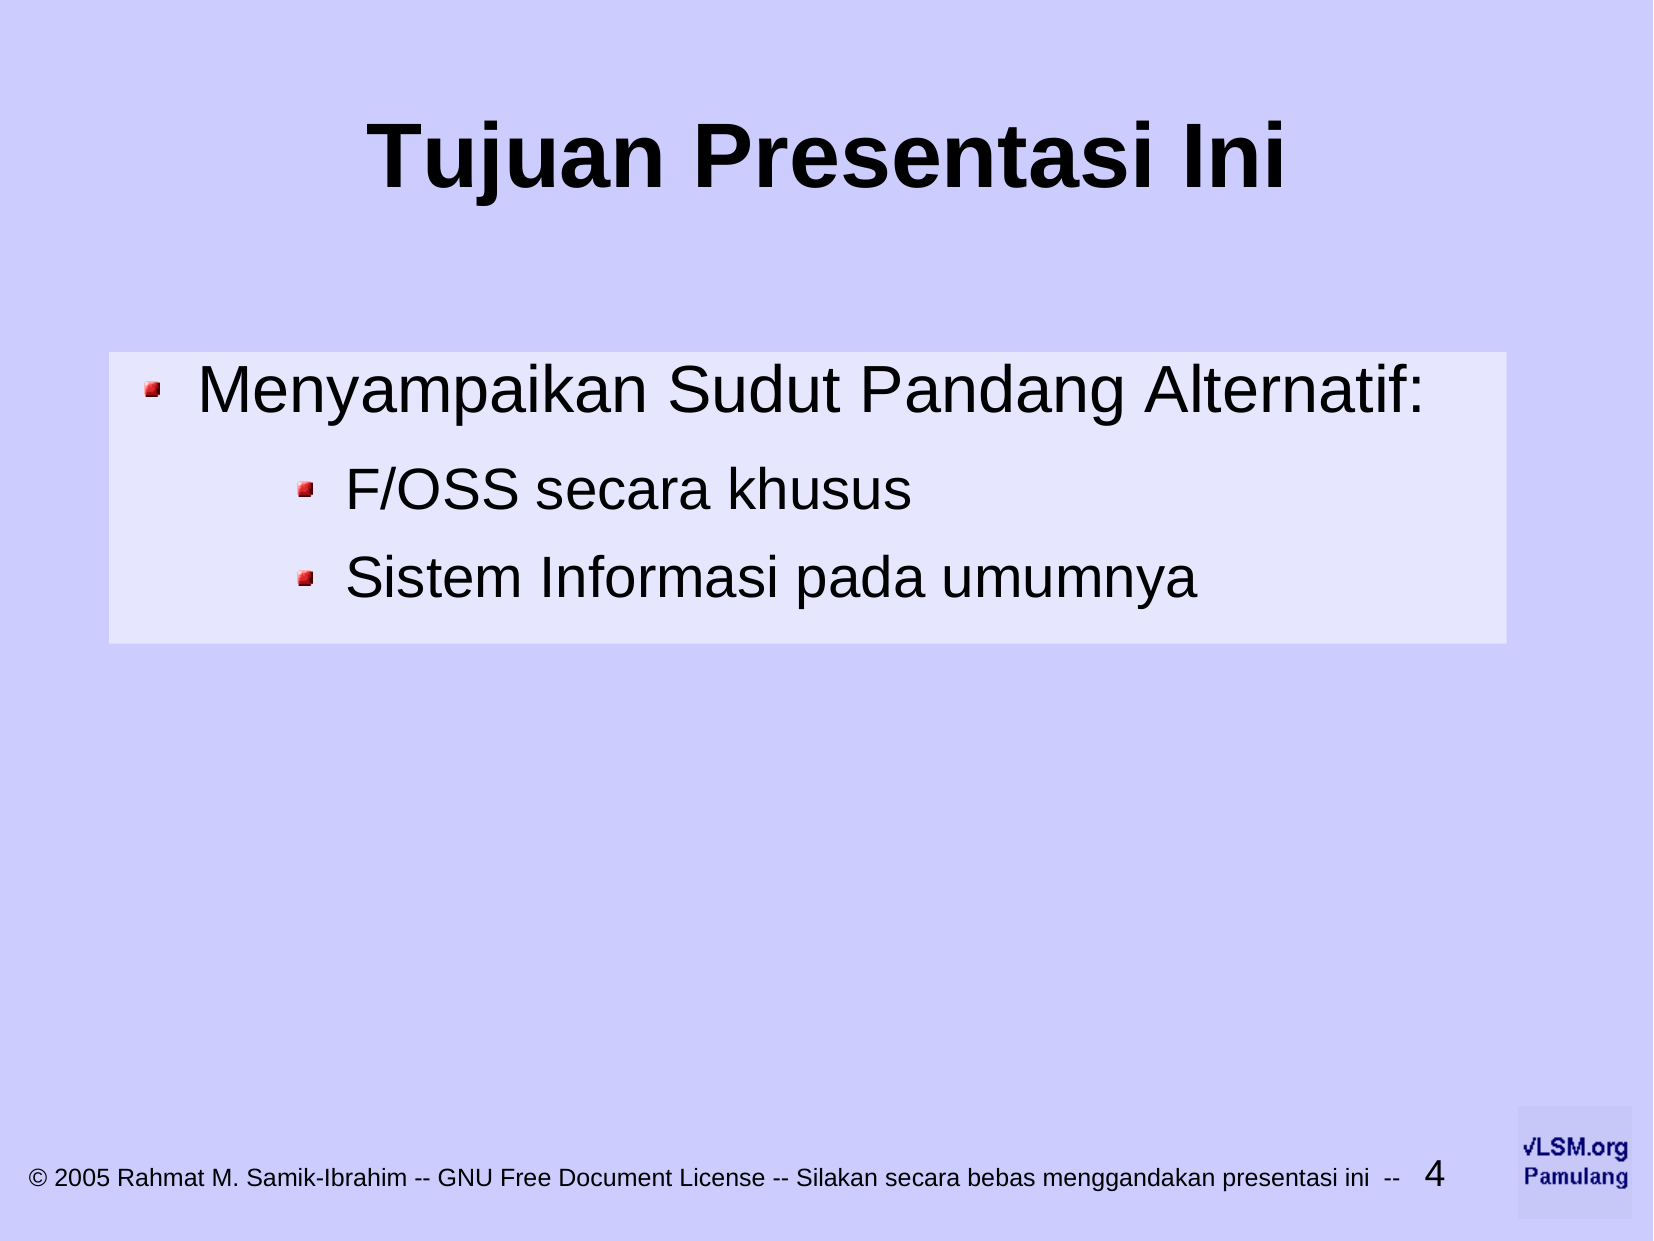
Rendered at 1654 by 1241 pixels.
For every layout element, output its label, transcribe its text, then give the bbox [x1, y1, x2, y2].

list Menyampaikan Sudut Pandang Alternatif: F/OSS secara khusus Sistem Informasi pada umumnya [109, 352, 1507, 644]
picture [1518, 1106, 1632, 1219]
title Tujuan Presentasi Ini [36, 101, 1621, 212]
